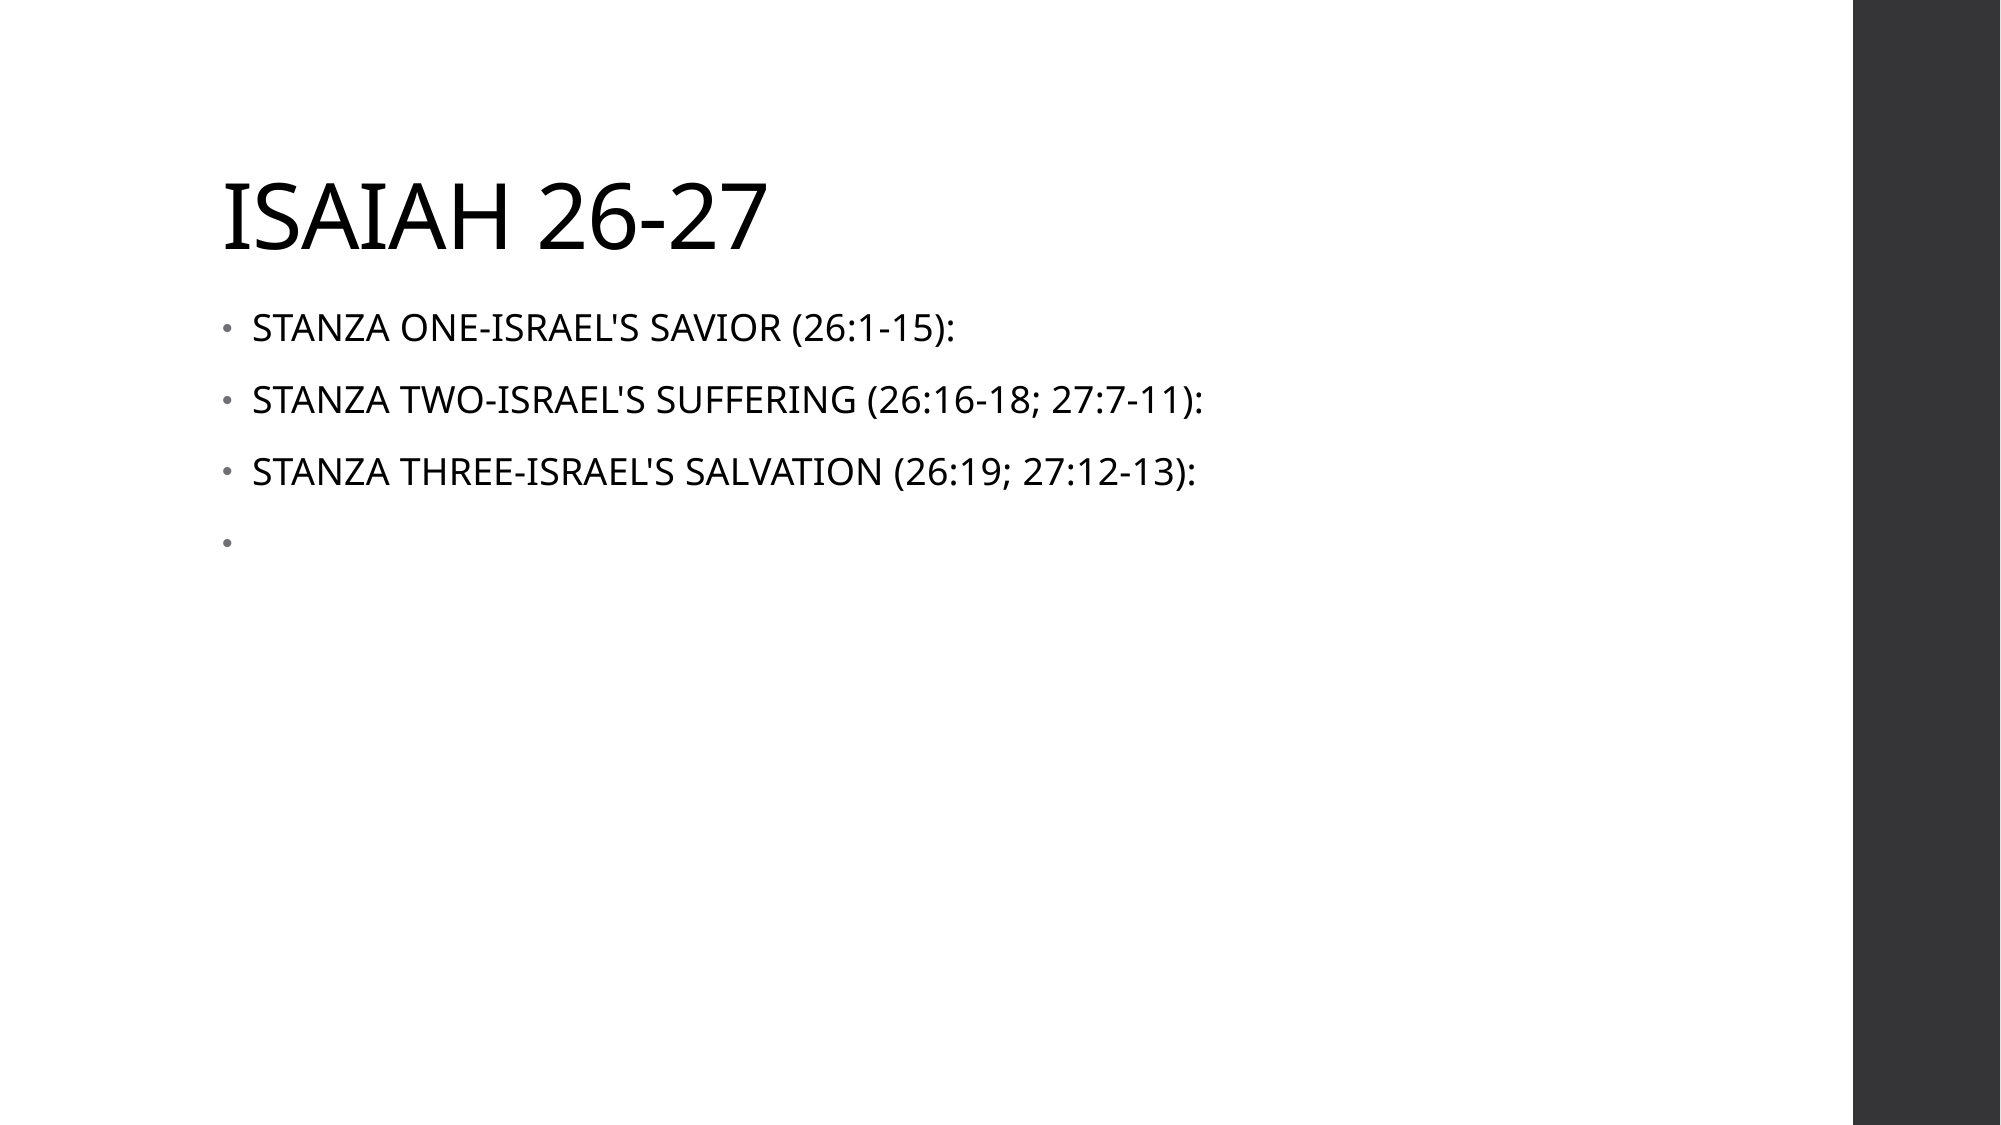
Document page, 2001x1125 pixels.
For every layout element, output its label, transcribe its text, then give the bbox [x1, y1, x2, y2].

title ISAIAH 26-27 [206, 60, 1797, 278]
list STANZA ONE-ISRAEL'S SAVIOR (26:1-15): STANZA TWO-ISRAEL'S SUFFERING (26:16-18; 27:7-11): STANZA THREE-ISRAEL'S SALVATION (26:19; 27:12-13): [206, 299, 1617, 1014]
